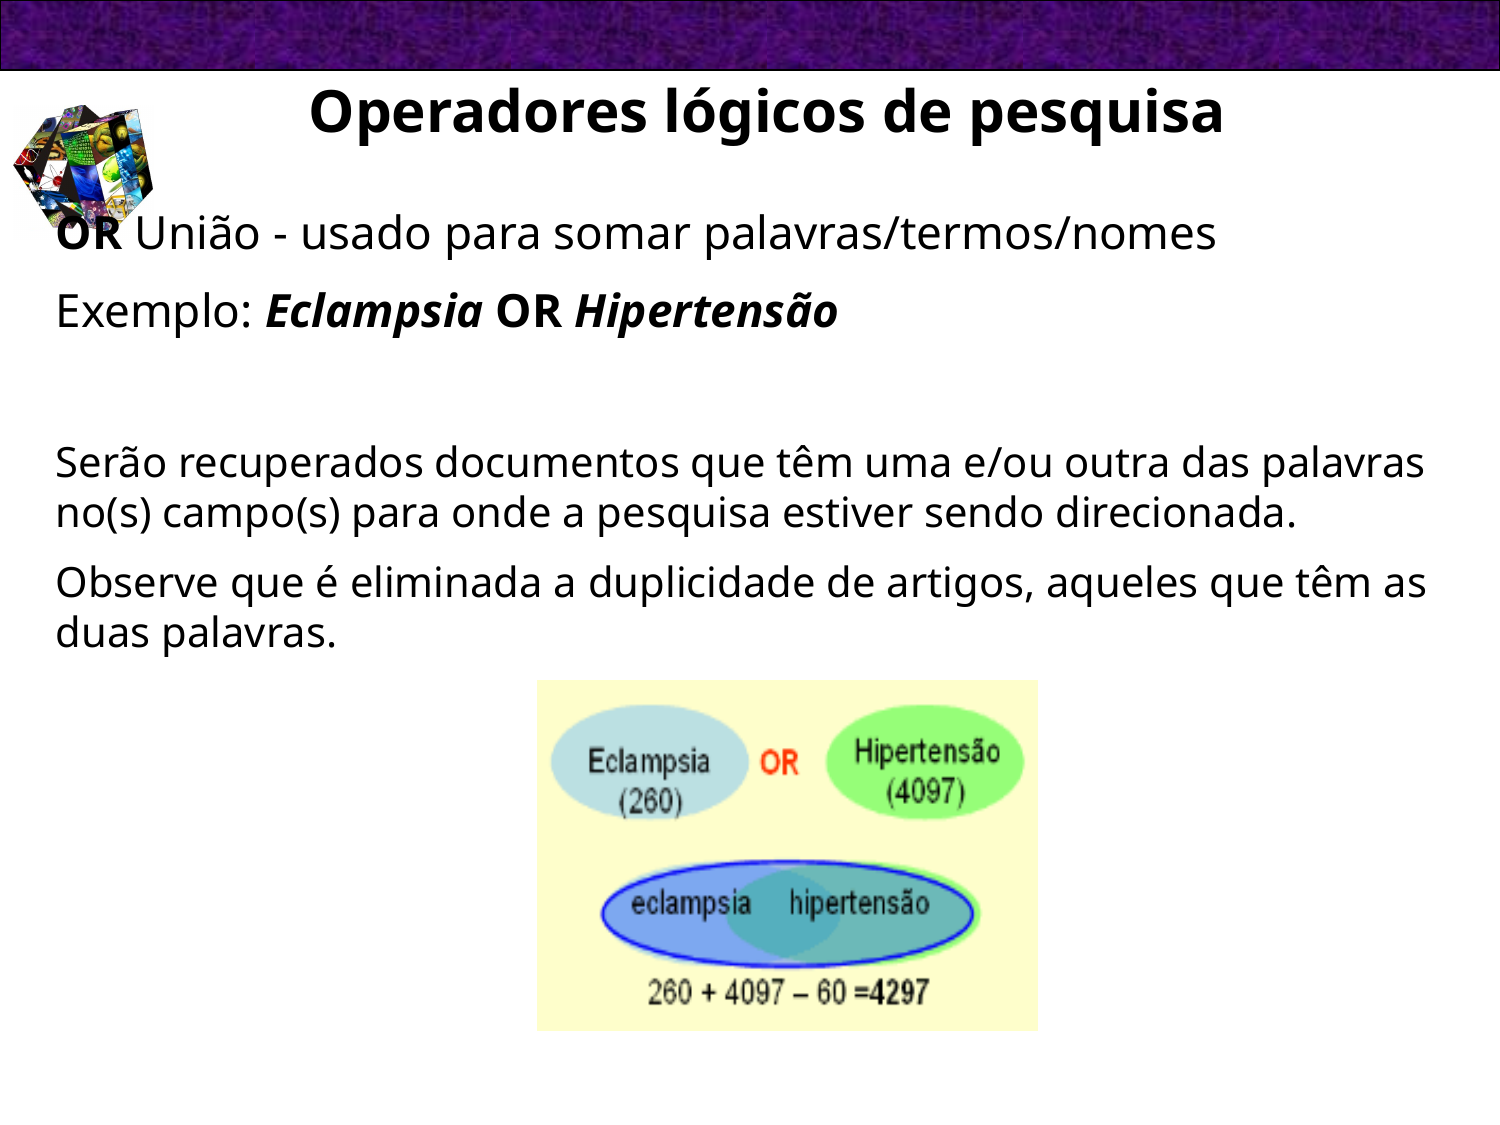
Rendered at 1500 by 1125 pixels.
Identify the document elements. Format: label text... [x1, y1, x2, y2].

picture [537, 680, 1038, 1031]
text_box OR União - usado para somar palavras/termos/nomes Exemplo: Eclampsia OR Hipertensão Serão recuperados documentos que têm uma e/ou outra das palavras no(s) campo(s) para onde a pesquisa estiver sendo direcionada. Observe que é eliminada a duplicidade de artigos, aqueles que têm as duas palavras. [41, 196, 1459, 664]
text_box Operadores lógicos de pesquisa [100, 66, 1435, 152]
picture [1, 1, 1499, 69]
